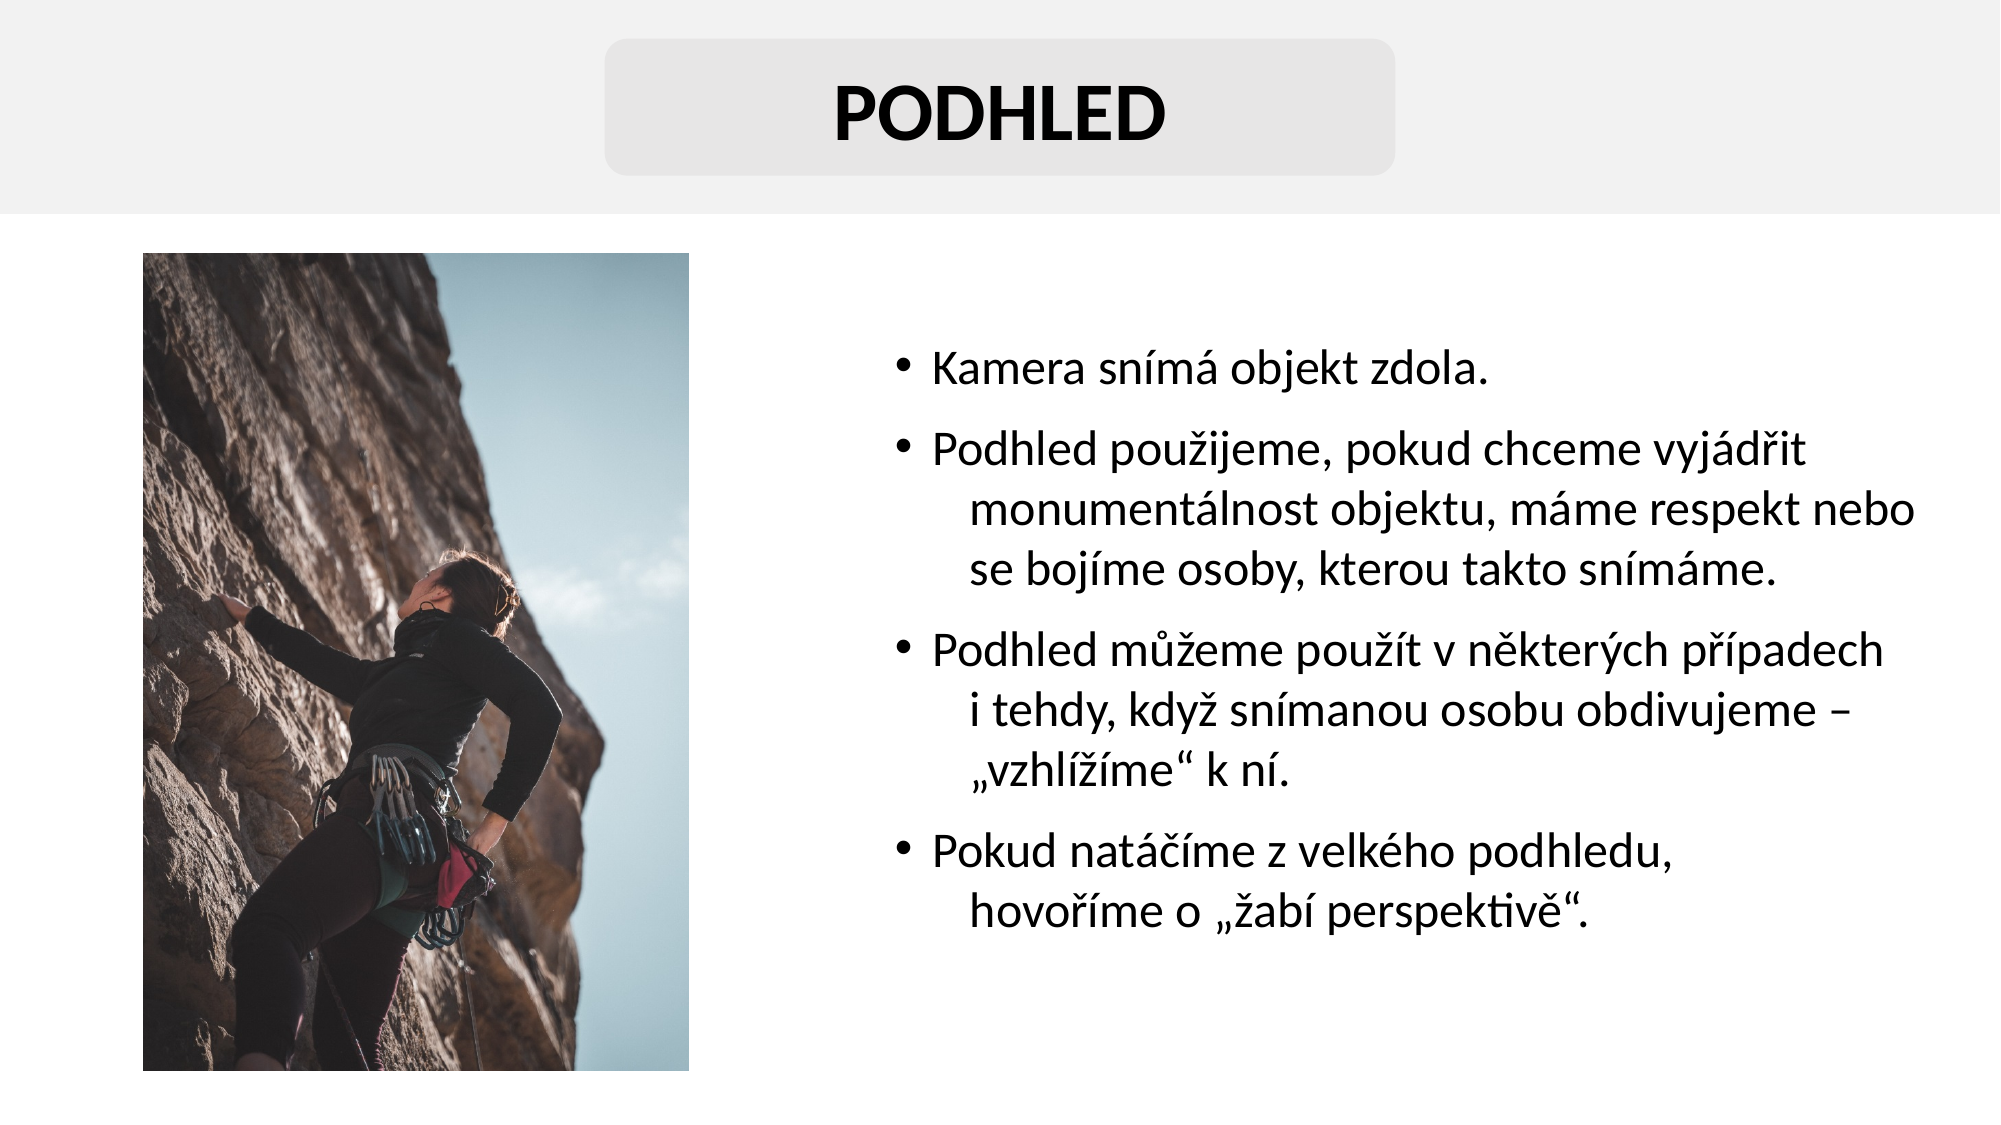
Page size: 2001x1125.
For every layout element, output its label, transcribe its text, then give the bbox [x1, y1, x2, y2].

text_box [0, 0, 2000, 214]
text_box PODHLED [604, 38, 1396, 176]
picture [143, 253, 689, 1071]
text_box Kamera snímá objekt zdola. Podhled použijeme, pokud chceme vyjádřit monumentálnost objektu, máme respekt nebo se bojíme osoby, kterou takto snímáme. Podhled můžeme použít v některých případech i tehdy, když snímanou osobu obdivujeme – „vzhlížíme“ k ní. Pokud natáčíme z velkého podhledu, hovoříme o „žabí perspektivě“. [879, 327, 1953, 755]
